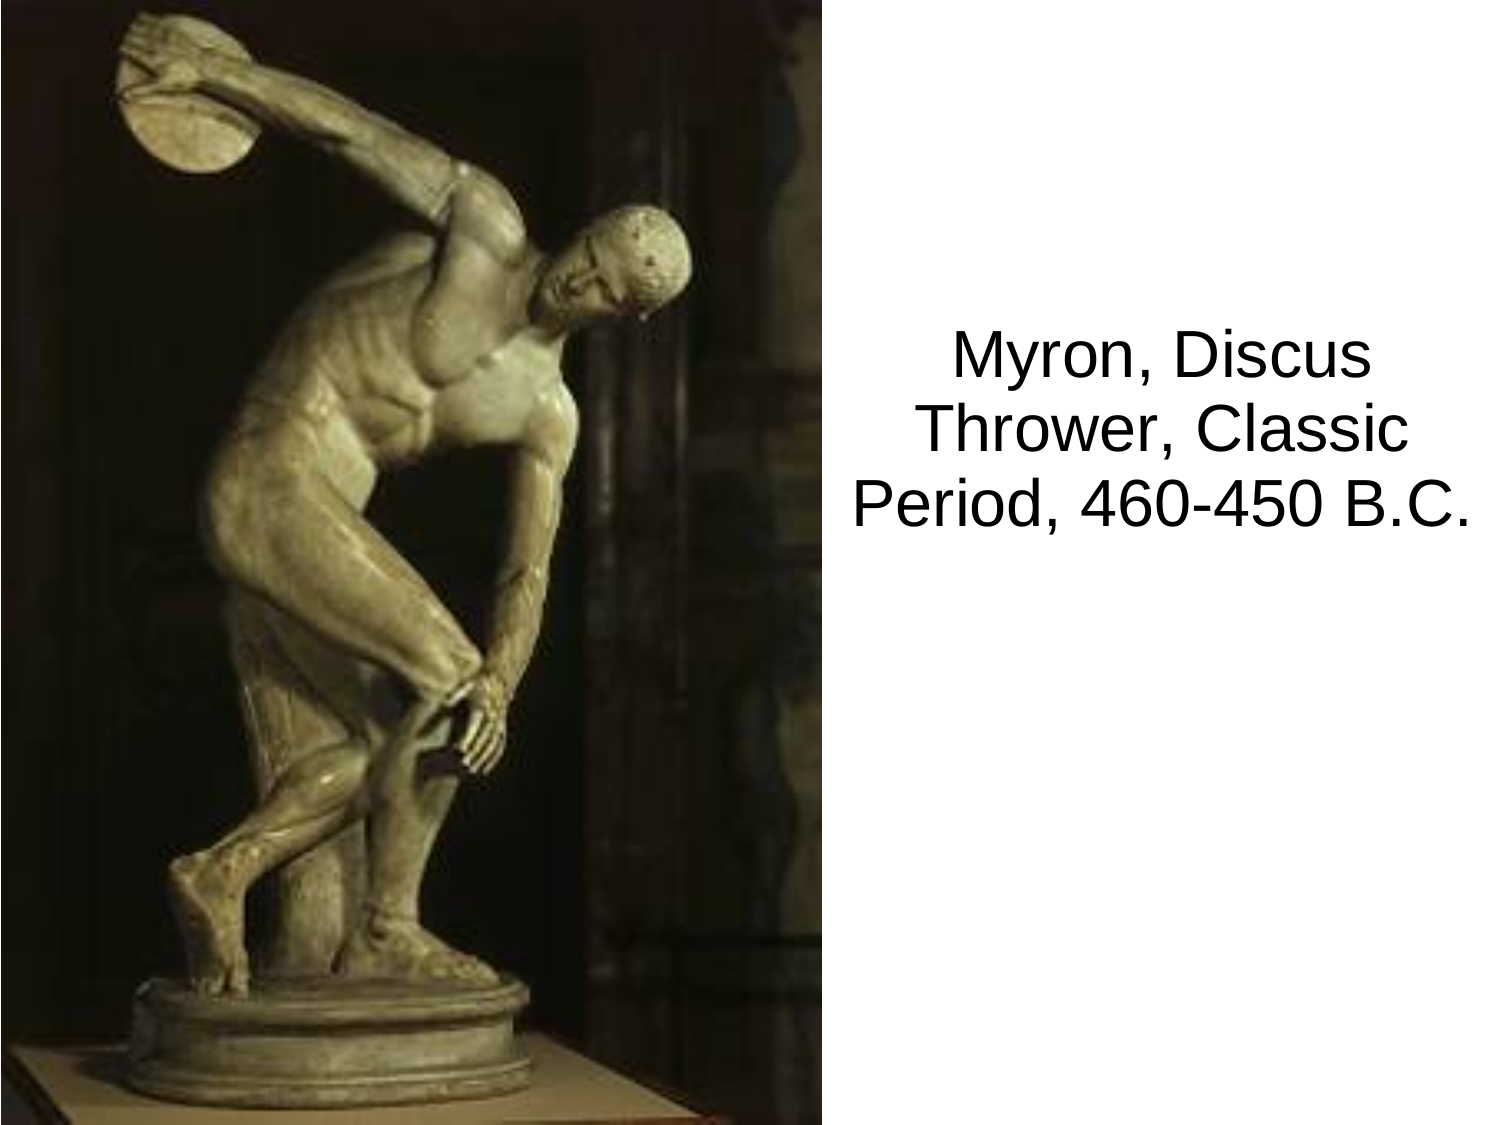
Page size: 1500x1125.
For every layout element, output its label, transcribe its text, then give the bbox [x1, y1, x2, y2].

picture [1, 0, 822, 1125]
title Myron, Discus Thrower, Classic Period, 460-450 B.C. [825, 45, 1500, 813]
